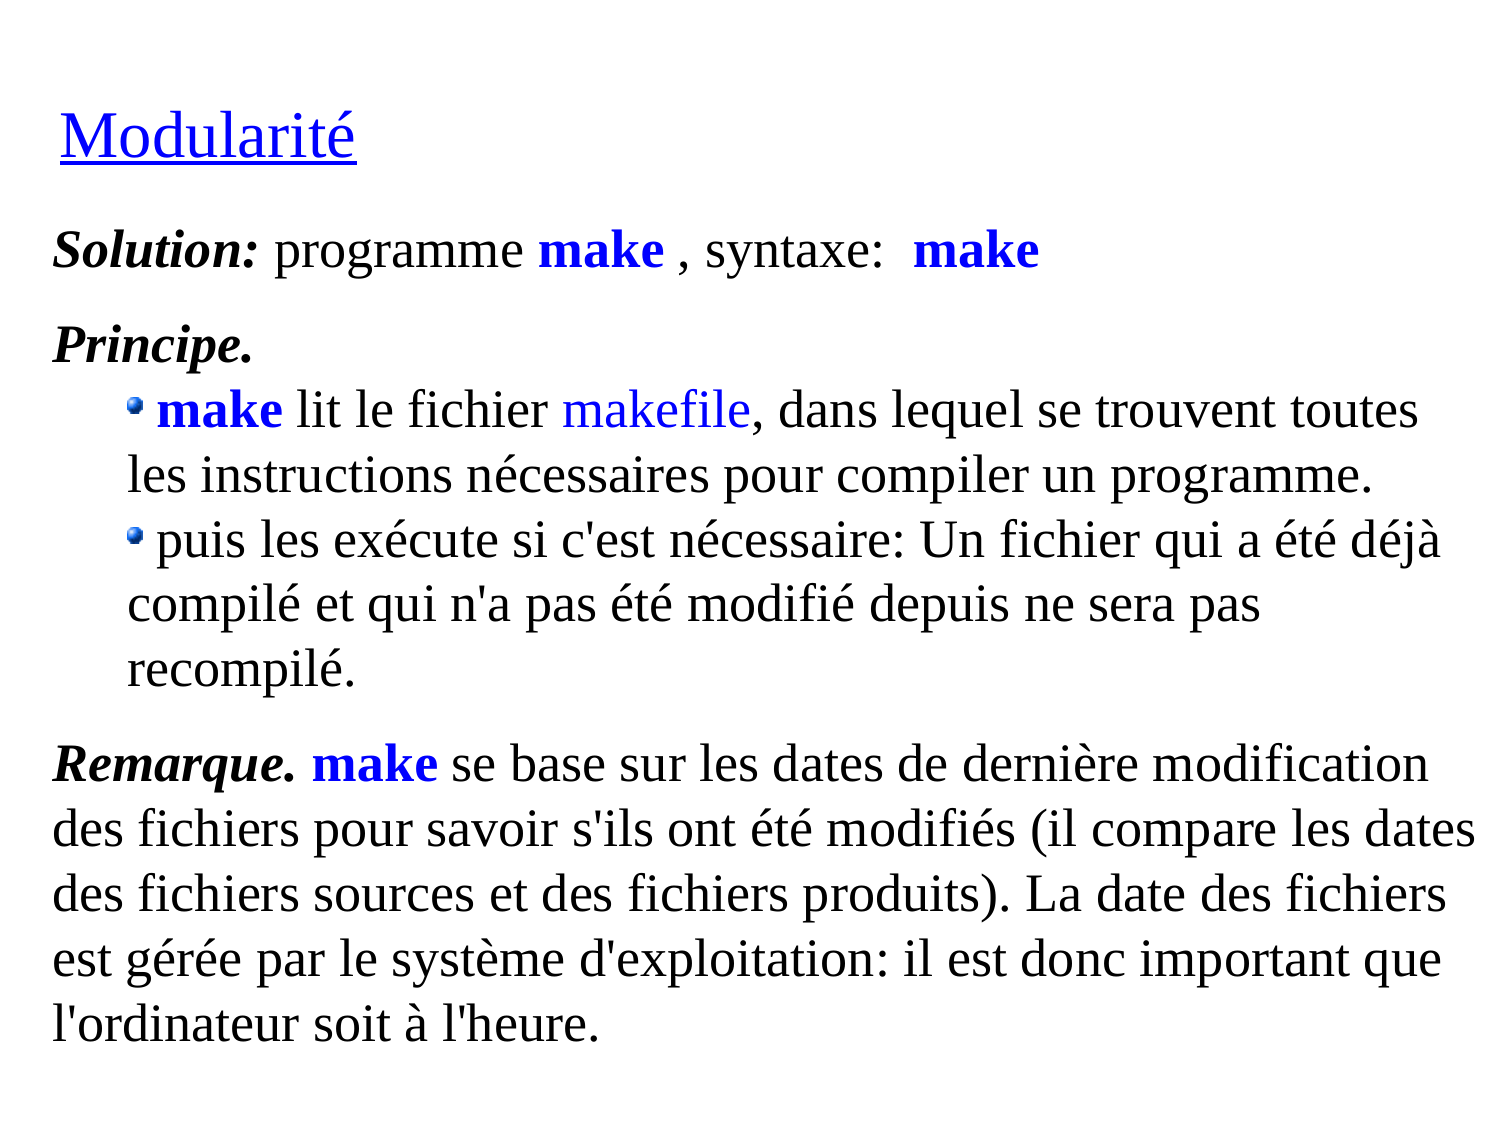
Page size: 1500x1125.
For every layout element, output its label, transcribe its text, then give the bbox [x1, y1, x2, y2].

text_box Modularité [45, 83, 751, 179]
text_box Solution: programme make , syntaxe: make Principe. make lit le fichier makefile, dans lequel se trouvent toutes les instructions nécessaires pour compiler un programme. puis les exécute si c'est nécessaire: Un fichier qui a été déjà compilé et qui n'a pas été modifié depuis ne sera pas recompilé. Remarque. make se base sur les dates de dernière modification des fichiers pour savoir s'ils ont été modifiés (il compare les dates des fichiers sources et des fichiers produits). La date des fichiers est gérée par le système d'exploitation: il est donc important que l'ordinateur soit à l'heure. [37, 205, 1500, 1060]
